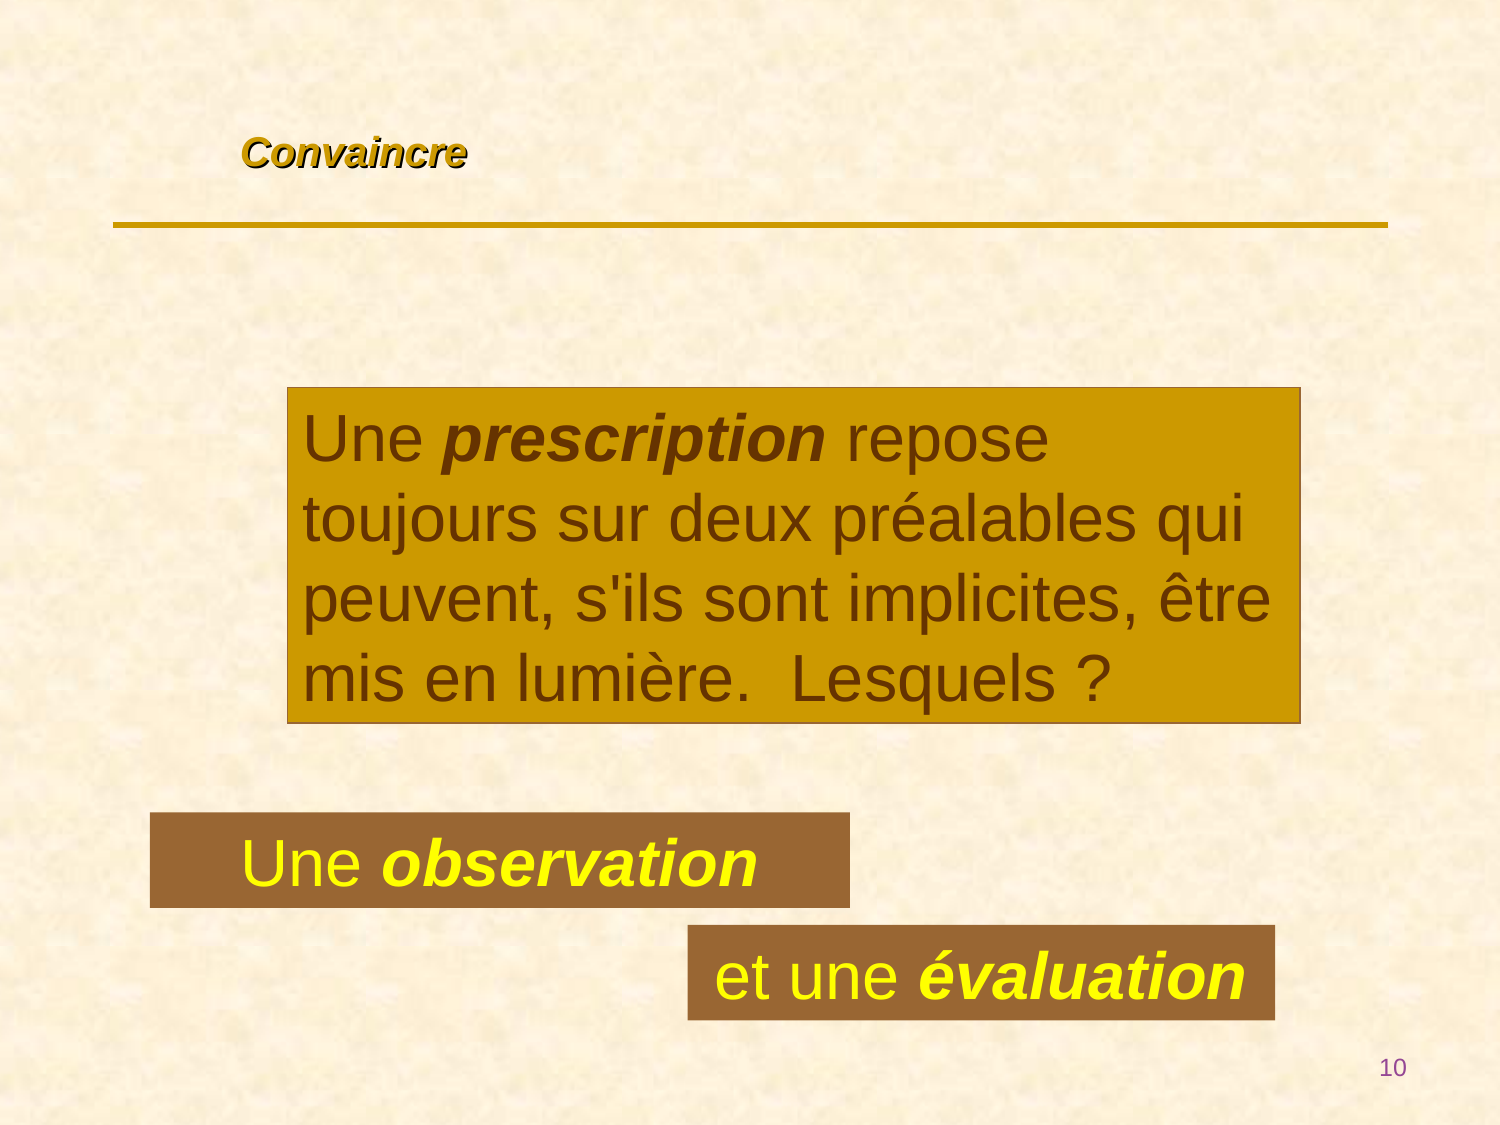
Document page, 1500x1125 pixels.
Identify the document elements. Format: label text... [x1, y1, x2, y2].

text_box Une prescription repose toujours sur deux préalables qui peuvent, s'ils sont implicites, être mis en lumière. Lesquels ? [287, 387, 1300, 723]
text_box Une observation [149, 812, 850, 908]
picture [0, 0, 1500, 1125]
text_box Convaincre [225, 116, 483, 183]
text_box et une évaluation [687, 924, 1276, 1021]
